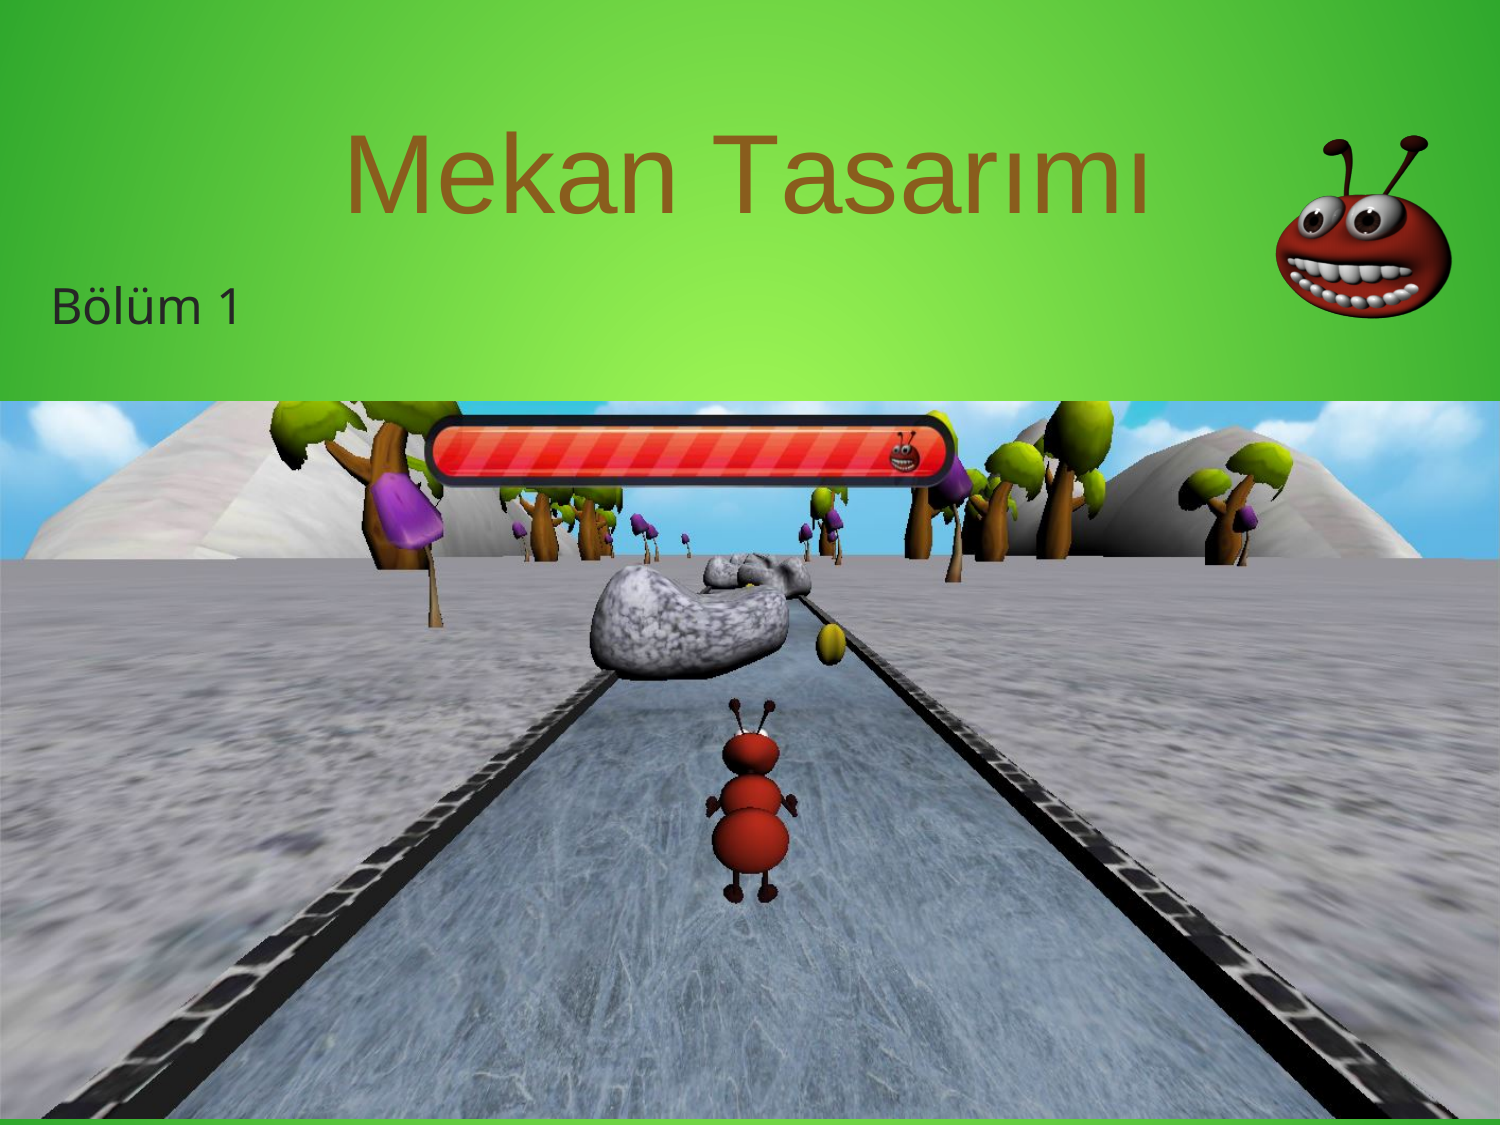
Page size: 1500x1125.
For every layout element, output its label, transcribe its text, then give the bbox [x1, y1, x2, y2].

picture [1275, 135, 1453, 319]
picture [0, 401, 1500, 1119]
text_box Bölüm 1 [35, 267, 378, 343]
text_box Mekan Tasarımı [113, 93, 1386, 267]
